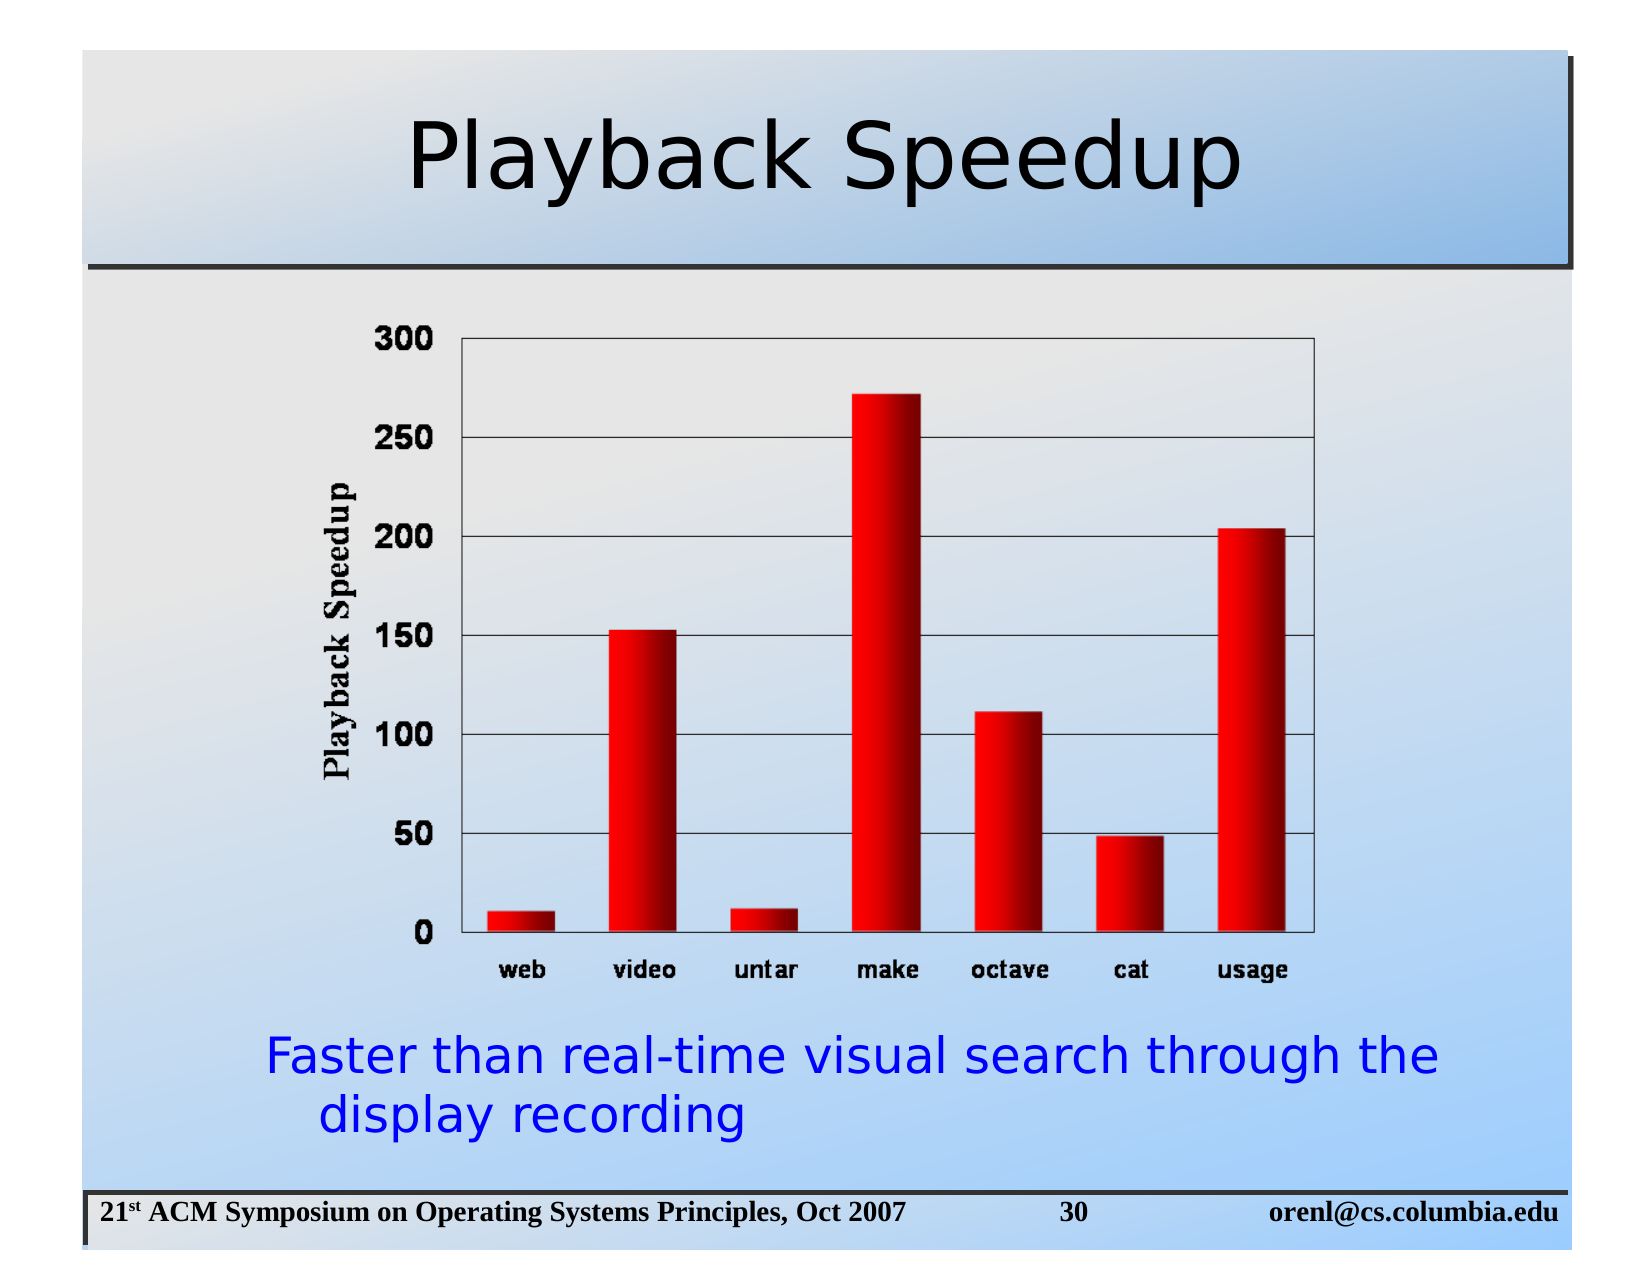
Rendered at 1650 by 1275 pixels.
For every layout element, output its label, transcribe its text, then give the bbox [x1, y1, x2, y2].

list Faster than real-time visual search through the display recording [187, 1012, 1613, 1144]
picture [265, 299, 1330, 1002]
title Playback Speedup [82, 50, 1568, 264]
